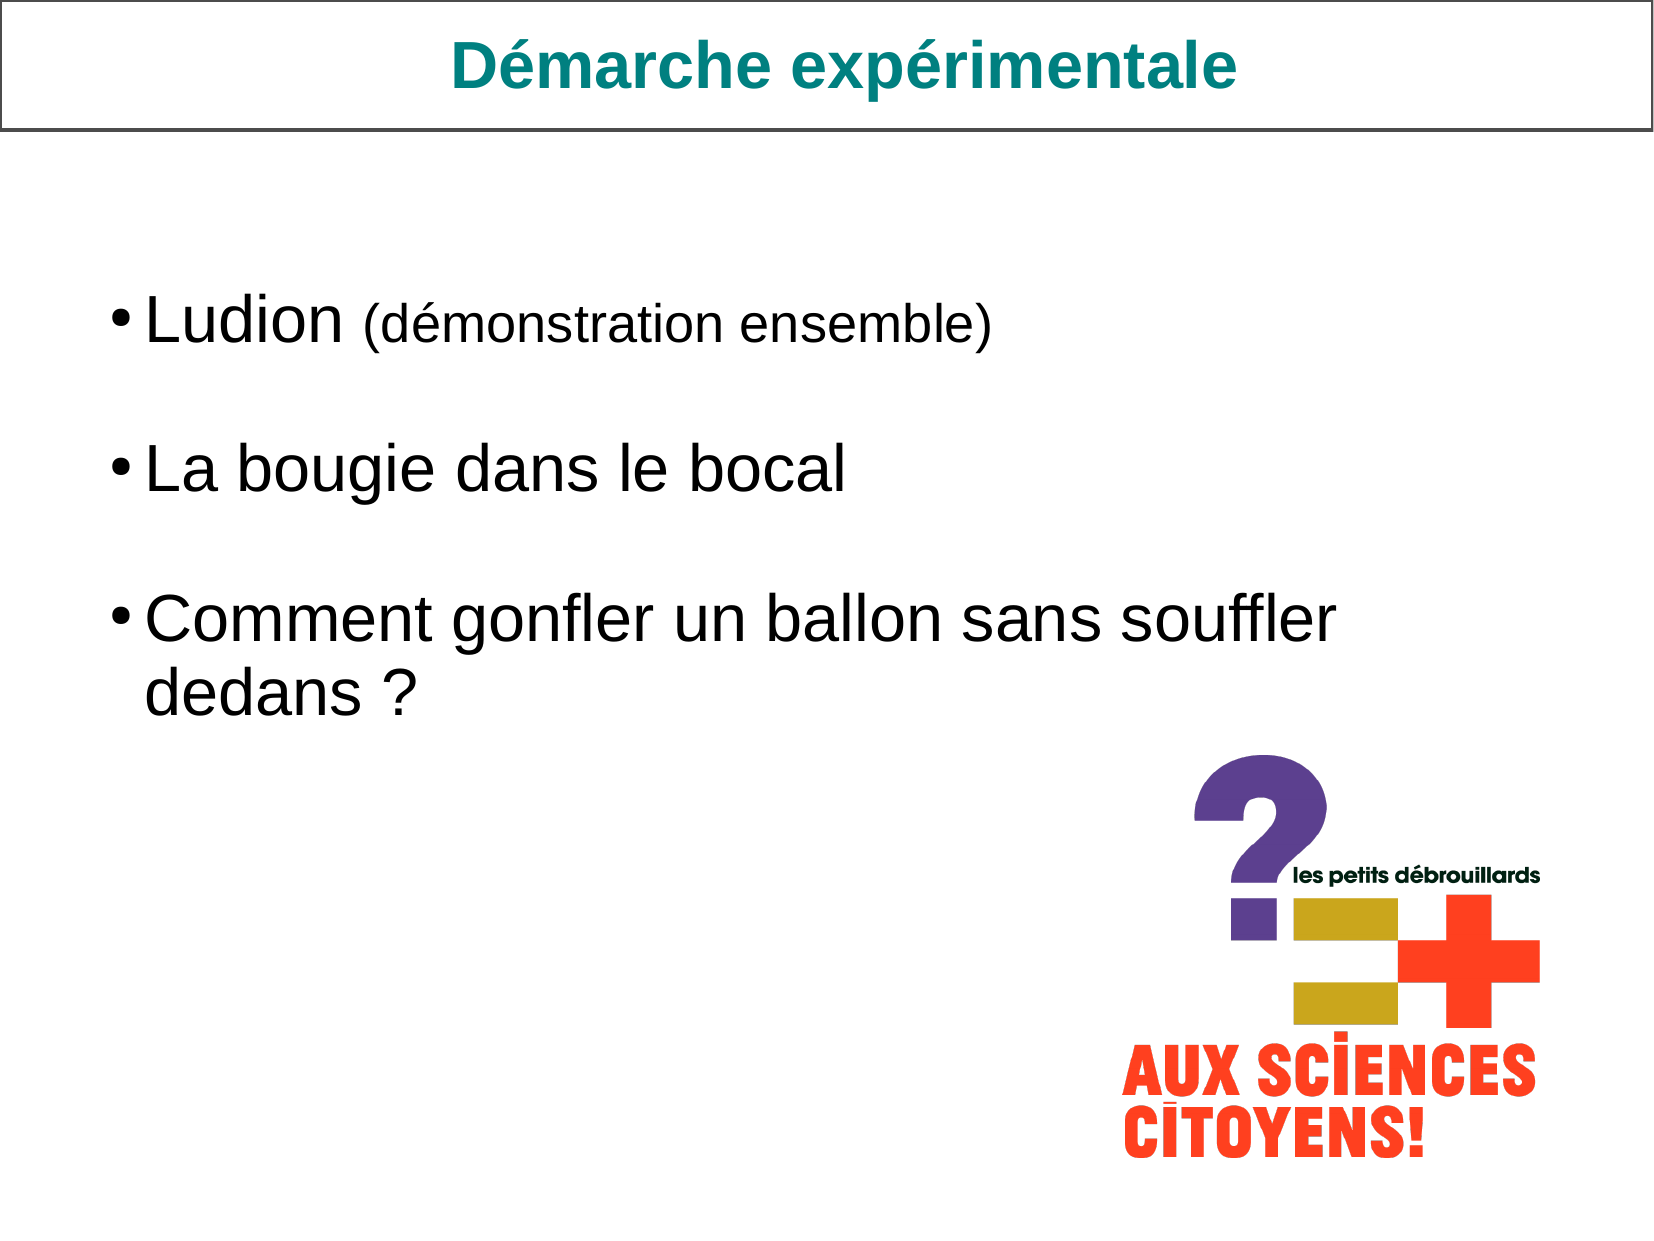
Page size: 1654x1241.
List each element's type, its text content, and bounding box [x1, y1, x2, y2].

text_box Ludion (démonstration ensemble) La bougie dans le bocal Comment gonfler un ballon sans souffler dedans ? [94, 199, 1630, 811]
text_box Démarche expérimentale [0, 0, 1654, 130]
picture [1122, 811, 1540, 1158]
